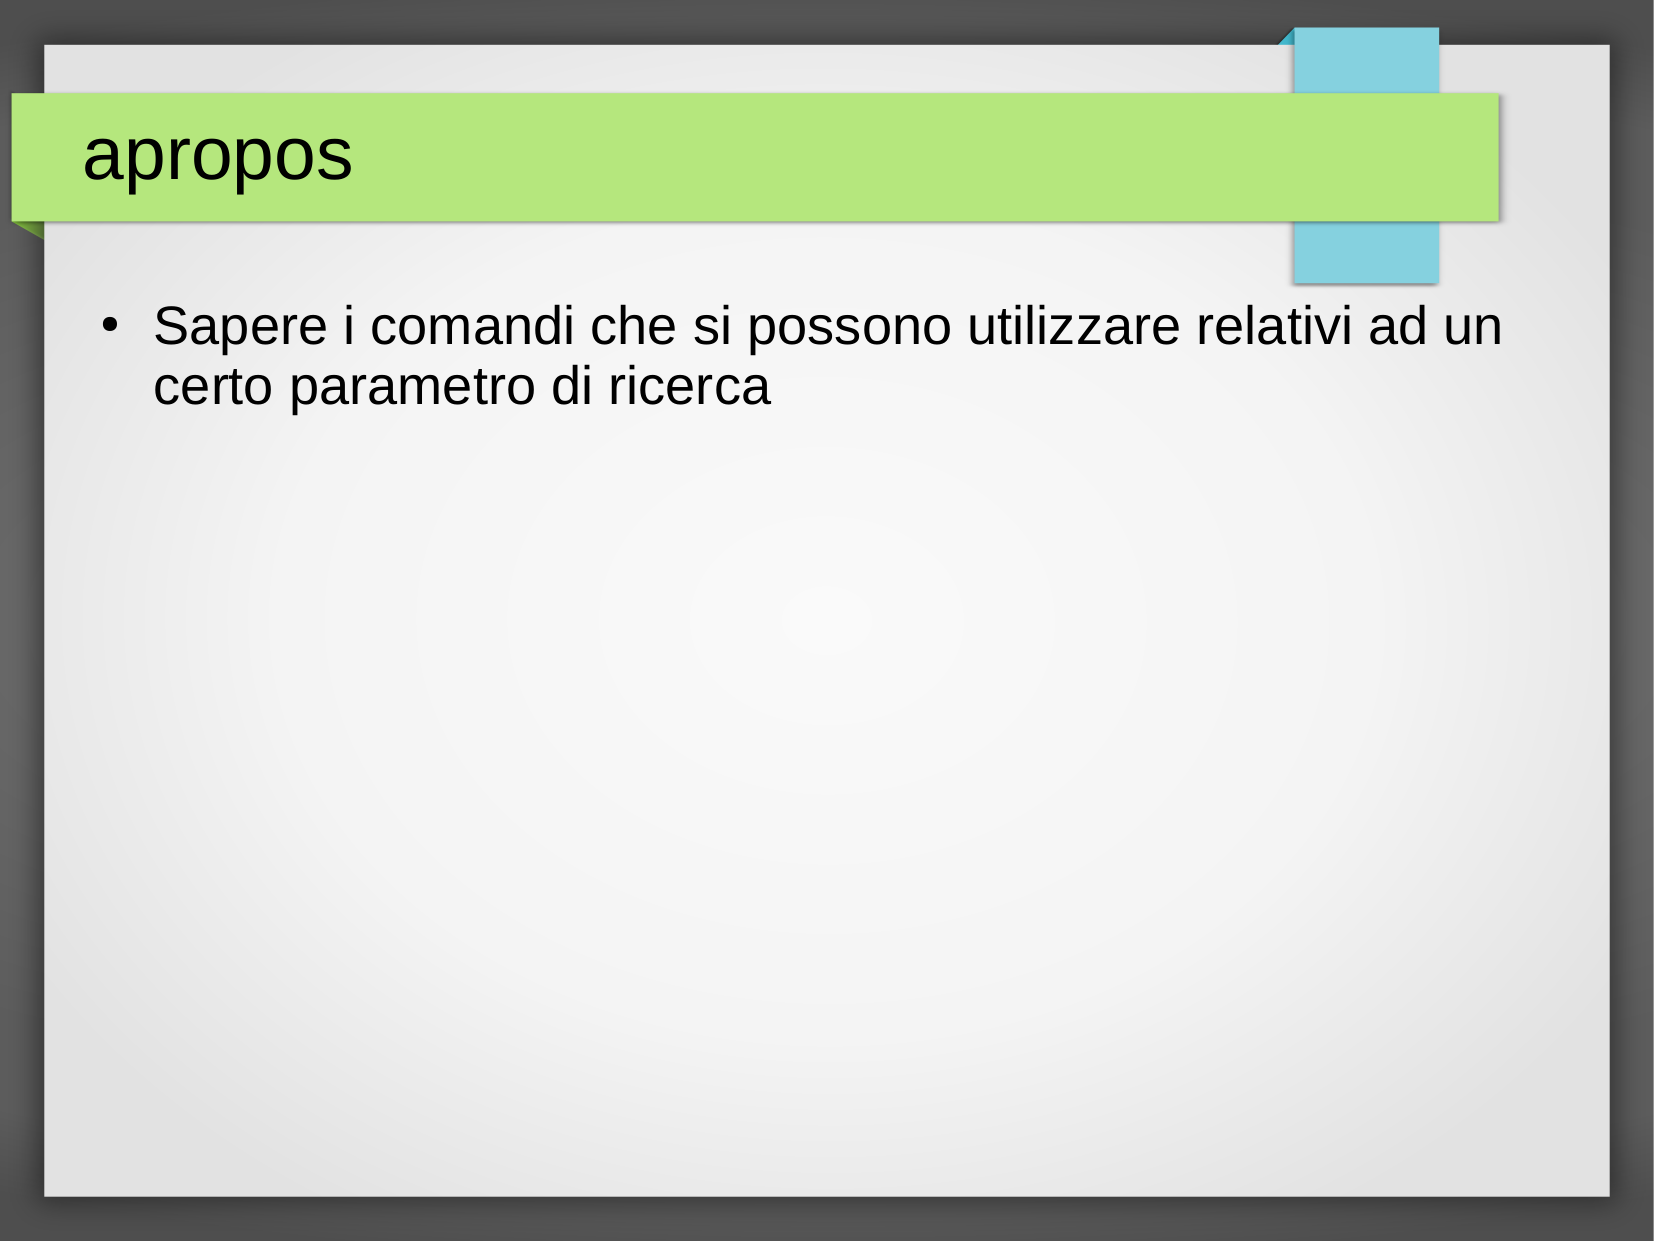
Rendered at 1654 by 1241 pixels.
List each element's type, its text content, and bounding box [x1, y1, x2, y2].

title apropos [82, 94, 1264, 213]
picture [0, 0, 1654, 1241]
list Sapere i comandi che si possono utilizzare relativi ad un certo parametro di ricerca [82, 295, 1571, 1015]
